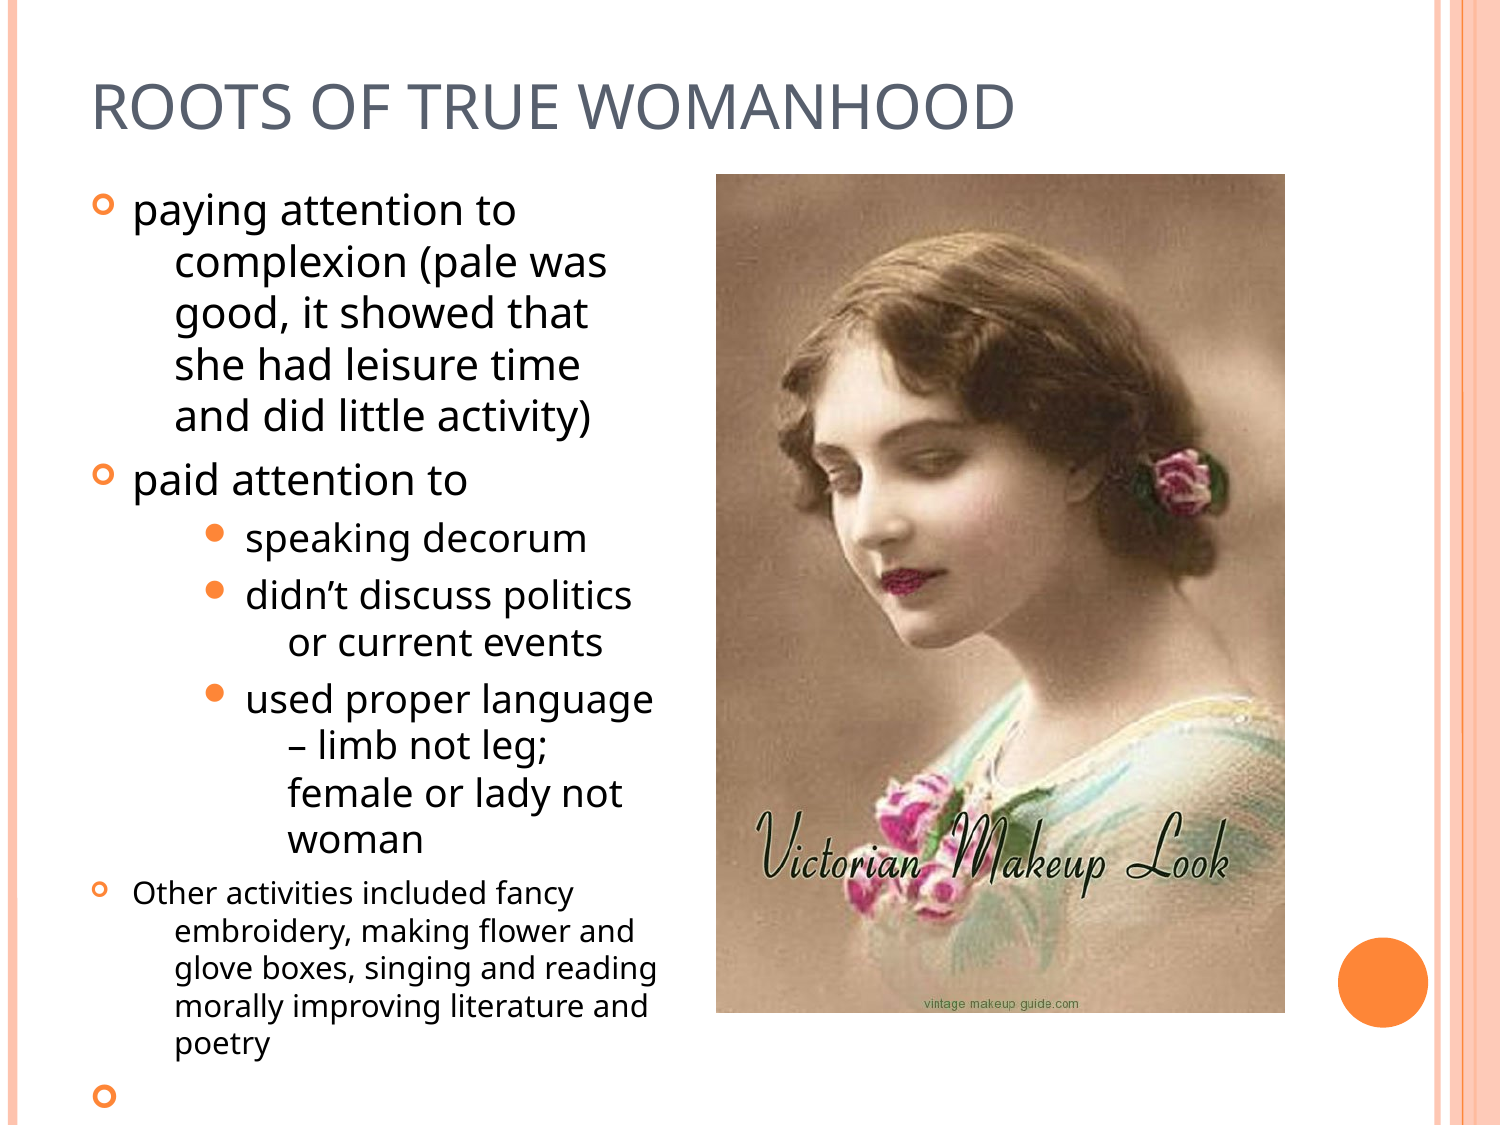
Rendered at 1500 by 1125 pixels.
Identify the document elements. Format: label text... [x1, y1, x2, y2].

picture [716, 174, 1285, 1013]
list paying attention to complexion (pale was good, it showed that she had leisure time and did little activity) paid attention to speaking decorum didn’t discuss politics or current events used proper language – limb not leg; female or lady not woman Other activities included fancy embroidery, making flower and glove boxes, singing and reading morally improving literature and poetry [75, 174, 676, 1075]
title Roots of True Womanhood [75, 45, 1300, 150]
